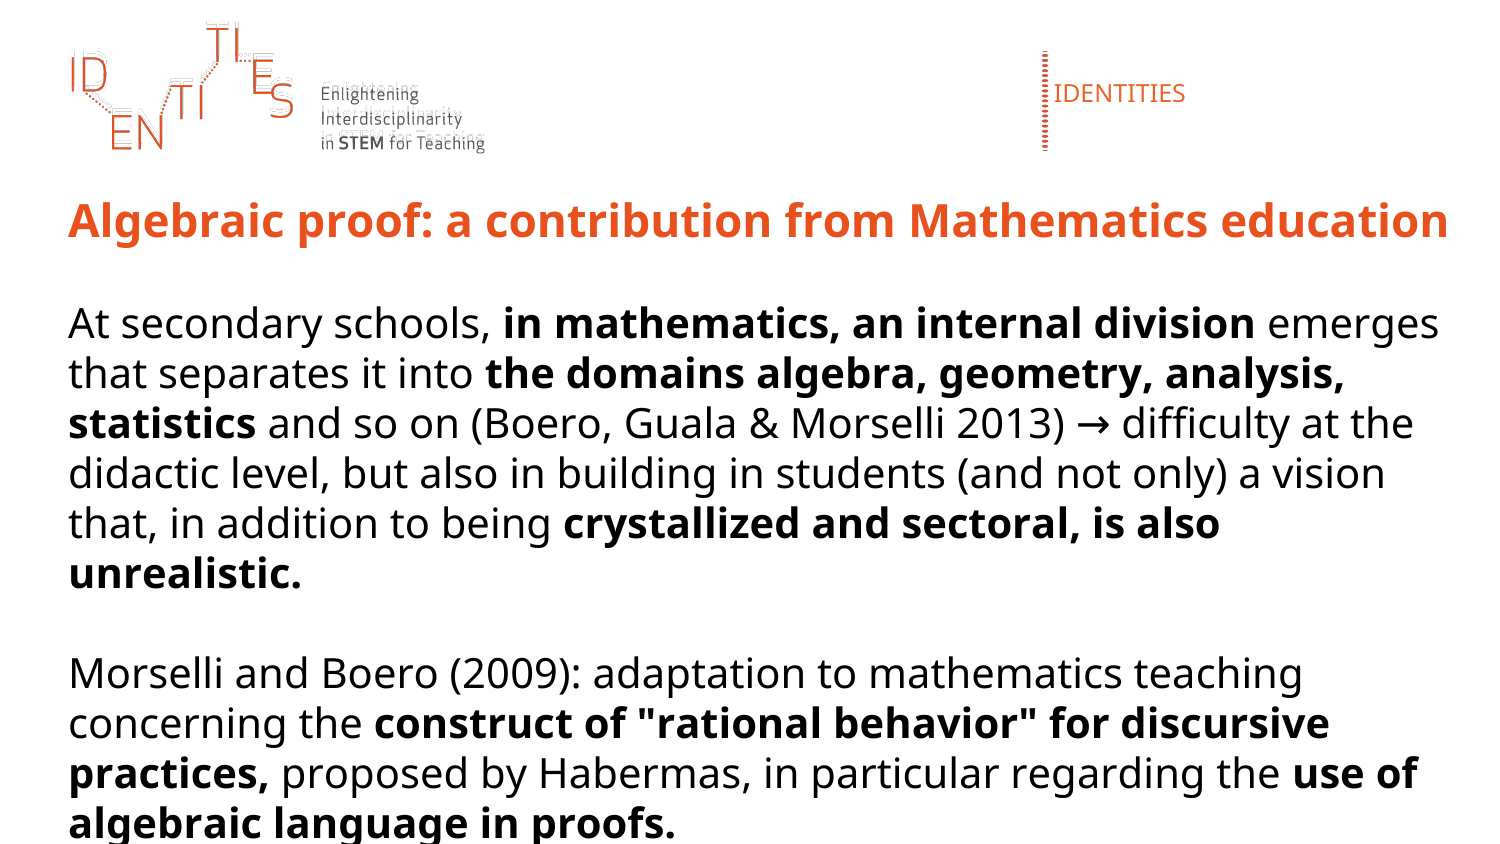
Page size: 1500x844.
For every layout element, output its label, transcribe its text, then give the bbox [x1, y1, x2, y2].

picture [71, 18, 485, 157]
picture [1042, 122, 1051, 151]
picture [1042, 51, 1051, 72]
text_box IDENTITIES [1042, 72, 1440, 122]
text_box Algebraic proof: a contribution from Mathematics education At secondary schools, in mathematics, an internal division emerges that separates it into the domains algebra, geometry, analysis, statistics and so on (Boero, Guala & Morselli 2013) → difficulty at the didactic level, but also in building in students (and not only) a vision that, in addition to being crystallized and sectoral, is also unrealistic. Morselli and Boero (2009): adaptation to mathematics teaching concerning the construct of "rational behavior" for discursive practices, proposed by Habermas, in particular regarding the use of algebraic language in proofs. [53, 183, 1466, 735]
